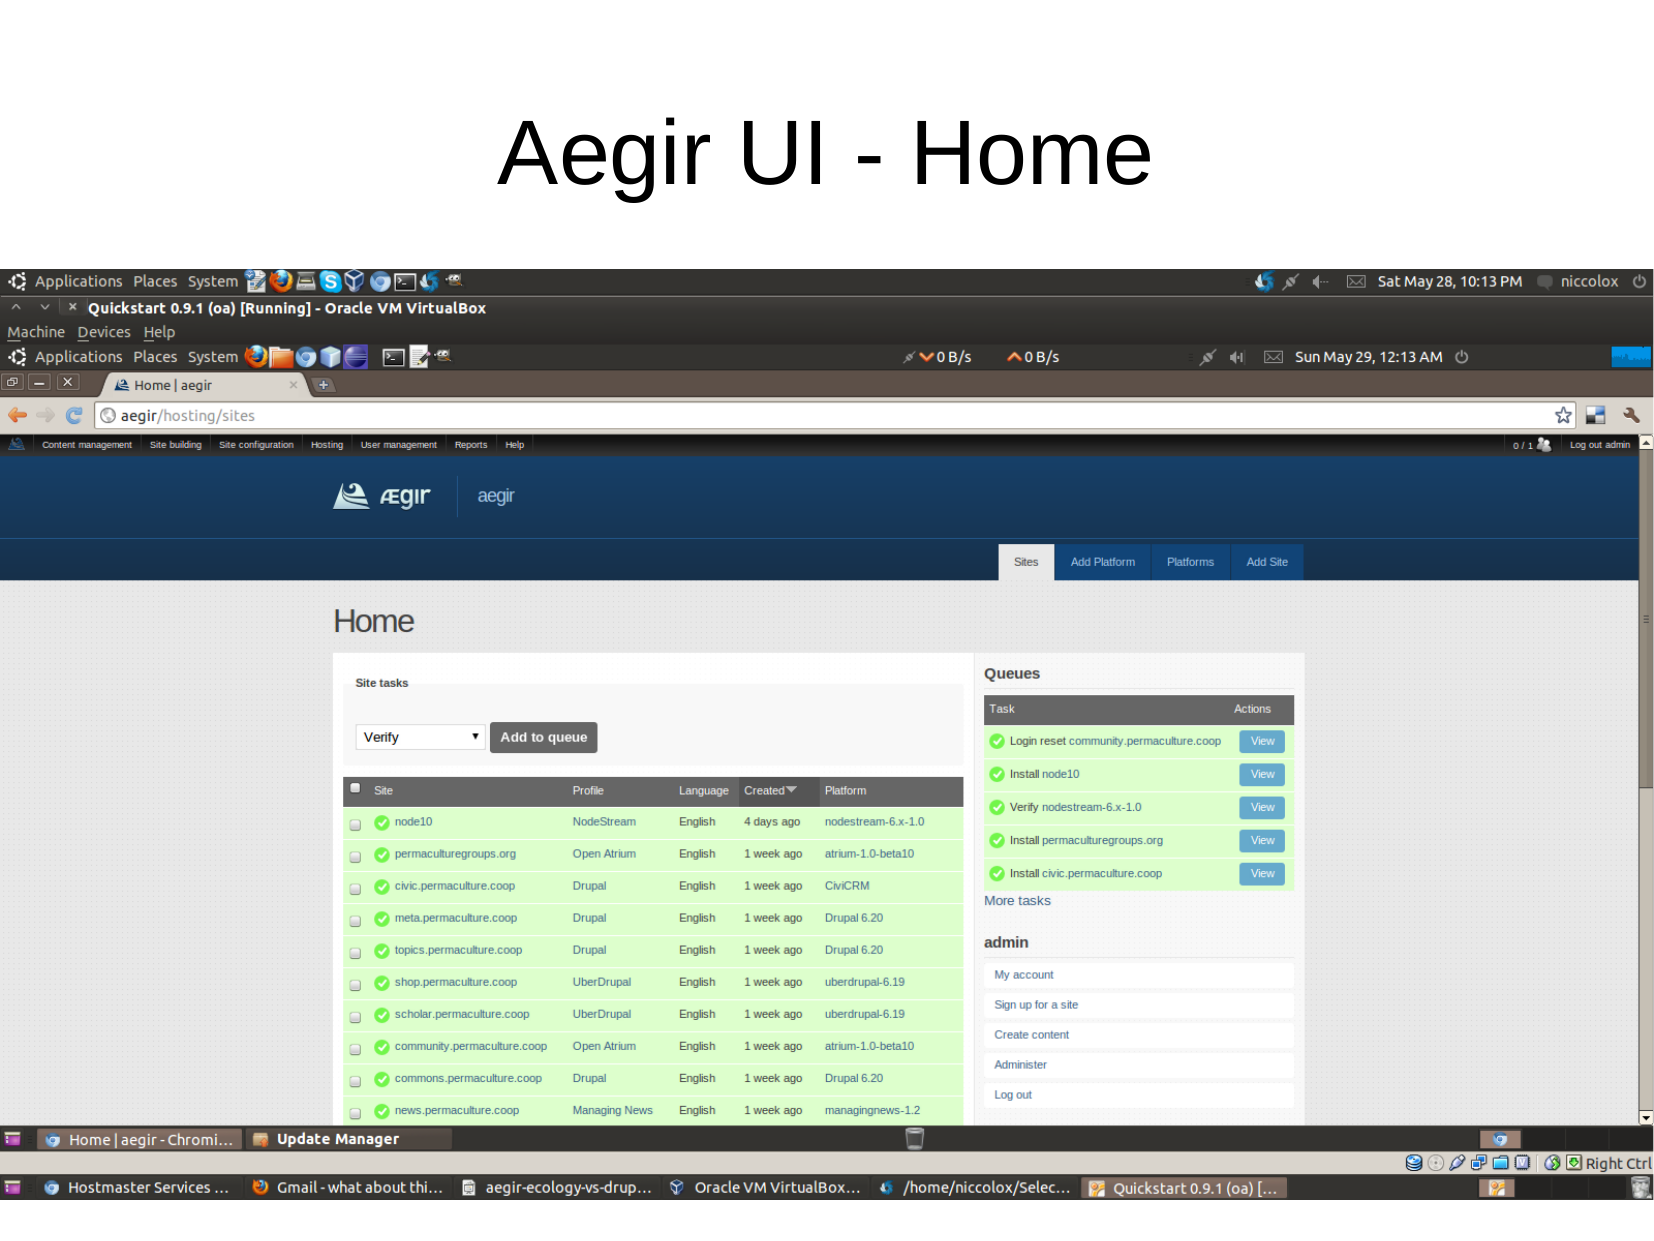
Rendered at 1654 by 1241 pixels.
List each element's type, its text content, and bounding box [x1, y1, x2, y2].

picture [0, 269, 1654, 1201]
title Aegir UI - Home [82, 56, 1571, 250]
